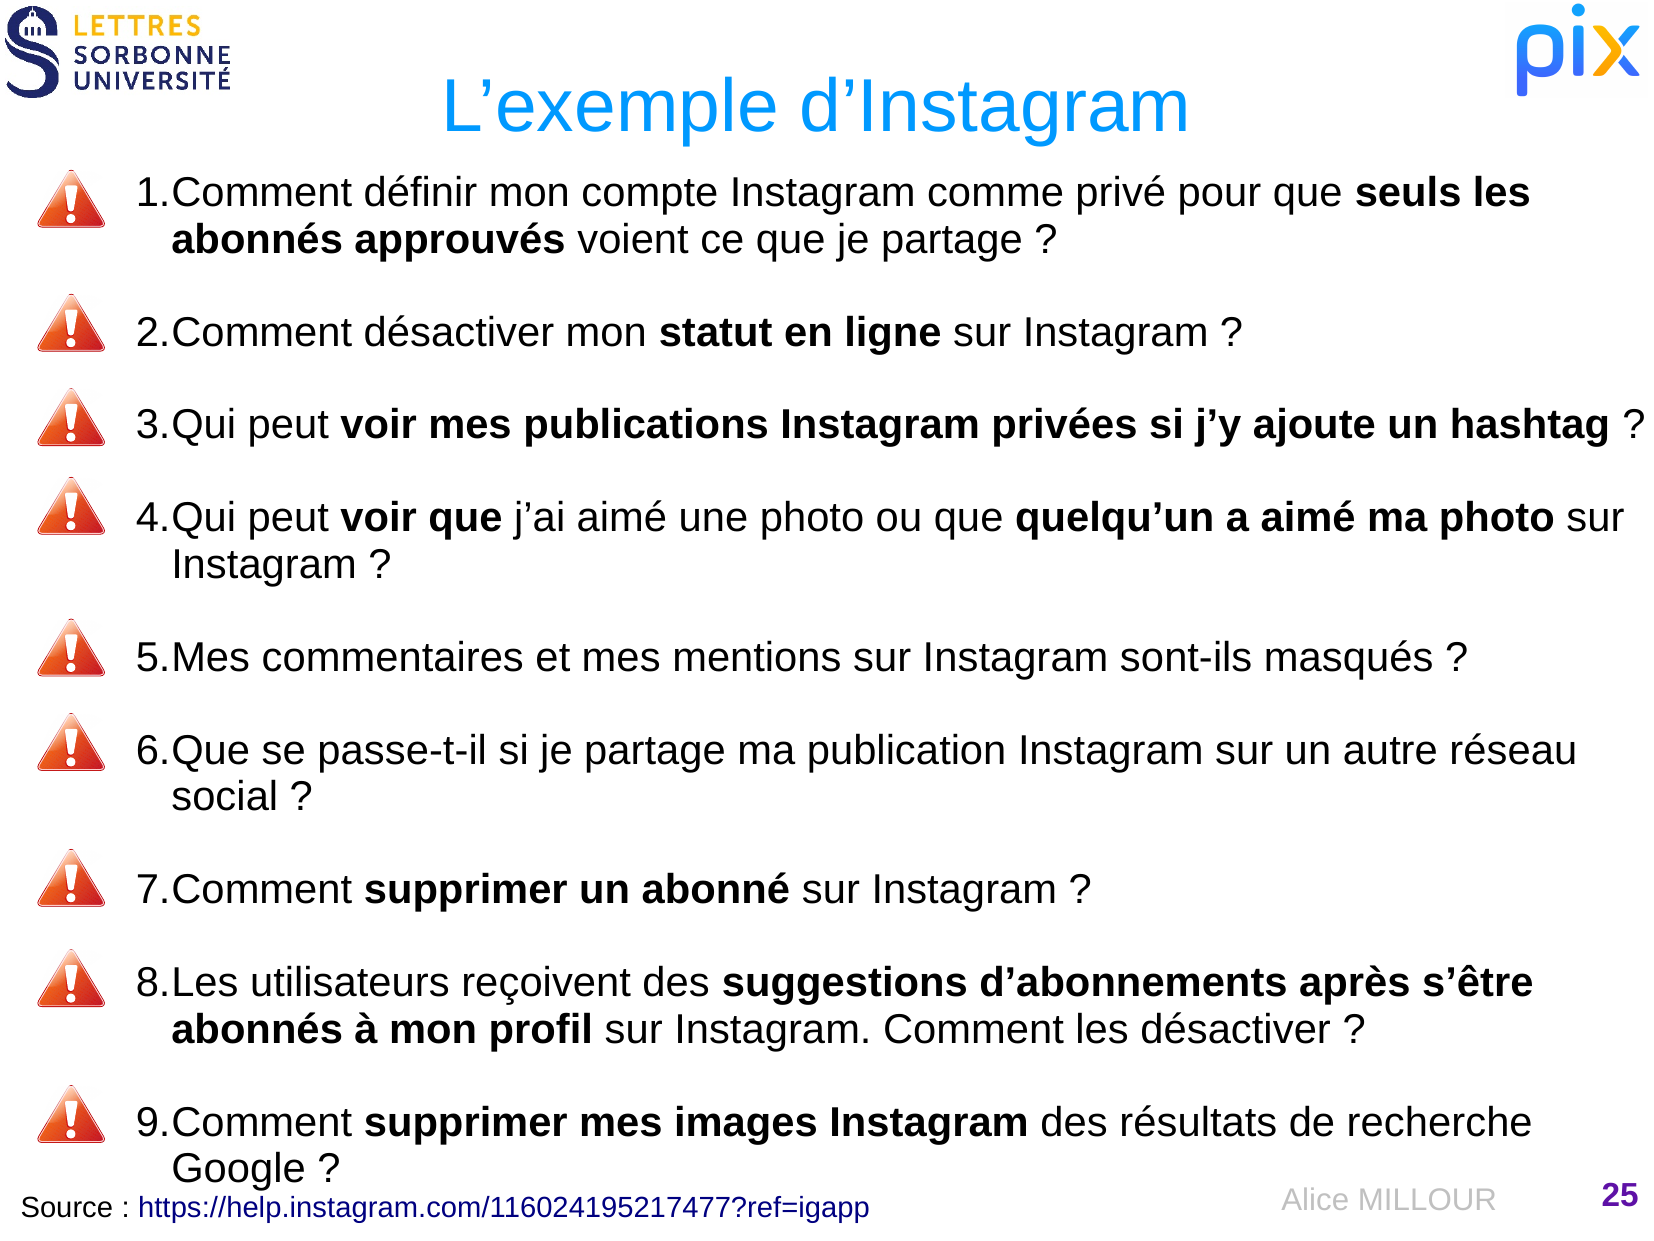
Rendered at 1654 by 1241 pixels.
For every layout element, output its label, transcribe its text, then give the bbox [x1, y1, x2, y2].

picture [26, 155, 117, 246]
picture [26, 373, 117, 553]
text_box Comment définir mon compte Instagram comme privé pour que seuls les abonnés approuvés voient ce que je partage ? Comment désactiver mon statut en ligne sur Instagram ? Qui peut voir mes publications Instagram privées si j’y ajoute un hashtag ? Qui peut voir que j’ai aimé une photo ou que quelqu’un a aimé ma photo sur Instagram ? Mes commentaires et mes mentions sur Instagram sont-ils masqués ? Que se passe-t-il si je partage ma publication Instagram sur un autre réseau social ? Comment supprimer un abonné sur Instagram ? Les utilisateurs reçoivent des suggestions d’abonnements après s’être abonnés à mon profil sur Instagram. Comment les désactiver ? Comment supprimer mes images Instagram des résultats de recherche Google ? [121, 161, 1654, 1199]
picture [1571, 2, 1648, 98]
picture [26, 1070, 117, 1161]
text_box Source : https://help.instagram.com/116024195217477?ref=igapp [5, 1183, 1382, 1241]
picture [26, 834, 117, 925]
picture [26, 698, 117, 789]
picture [26, 279, 117, 370]
picture [26, 934, 117, 1025]
picture [5, 6, 82, 98]
title L’exemple d’Instagram [82, 2, 1571, 210]
picture [26, 604, 117, 694]
